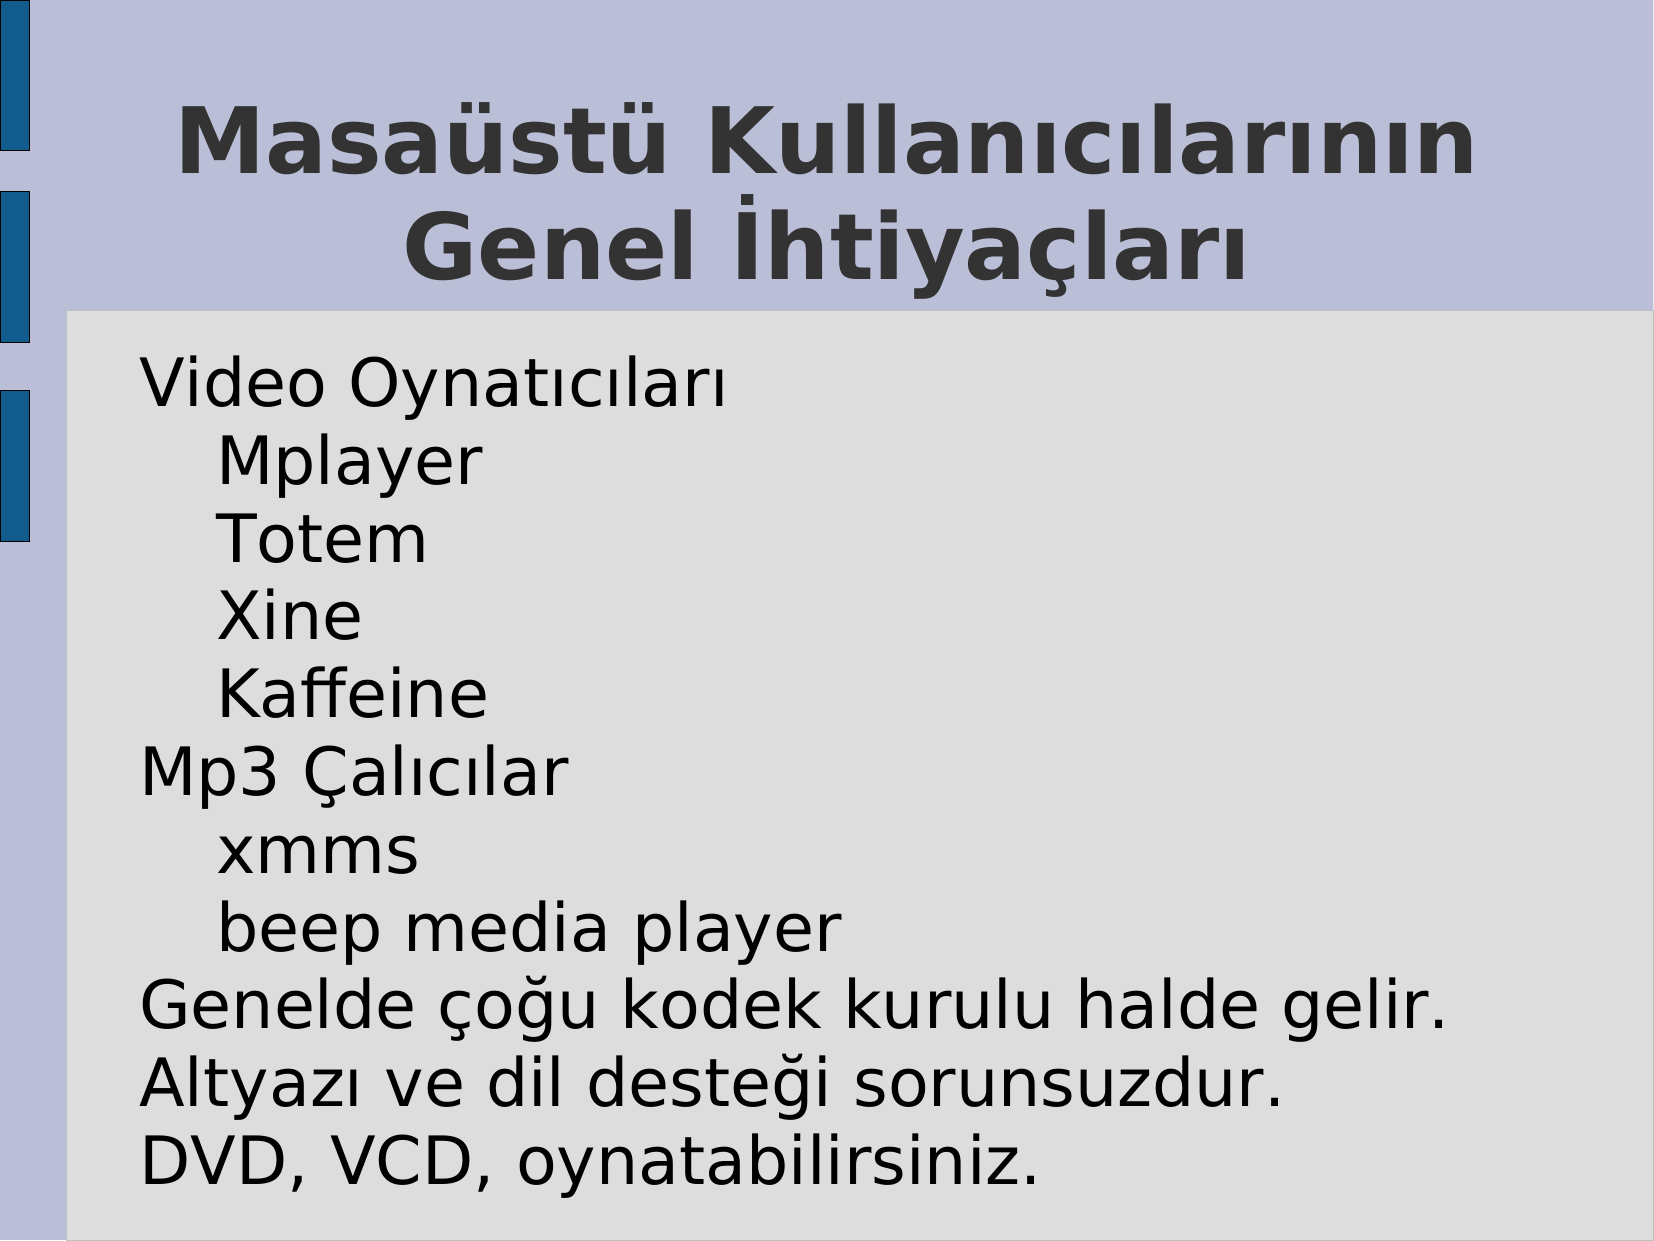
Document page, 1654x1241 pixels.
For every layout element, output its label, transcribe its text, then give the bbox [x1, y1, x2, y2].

title Masaüstü Kullanıcılarının Genel İhtiyaçları [121, 87, 1534, 302]
list Video Oynatıcıları Mplayer Totem Xine Kaffeine Mp3 Çalıcılar xmms beep media player Genelde çoğu kodek kurulu halde gelir. Altyazı ve dil desteği sorunsuzdur. DVD, VCD, oynatabilirsiniz. [121, 344, 1534, 1201]
